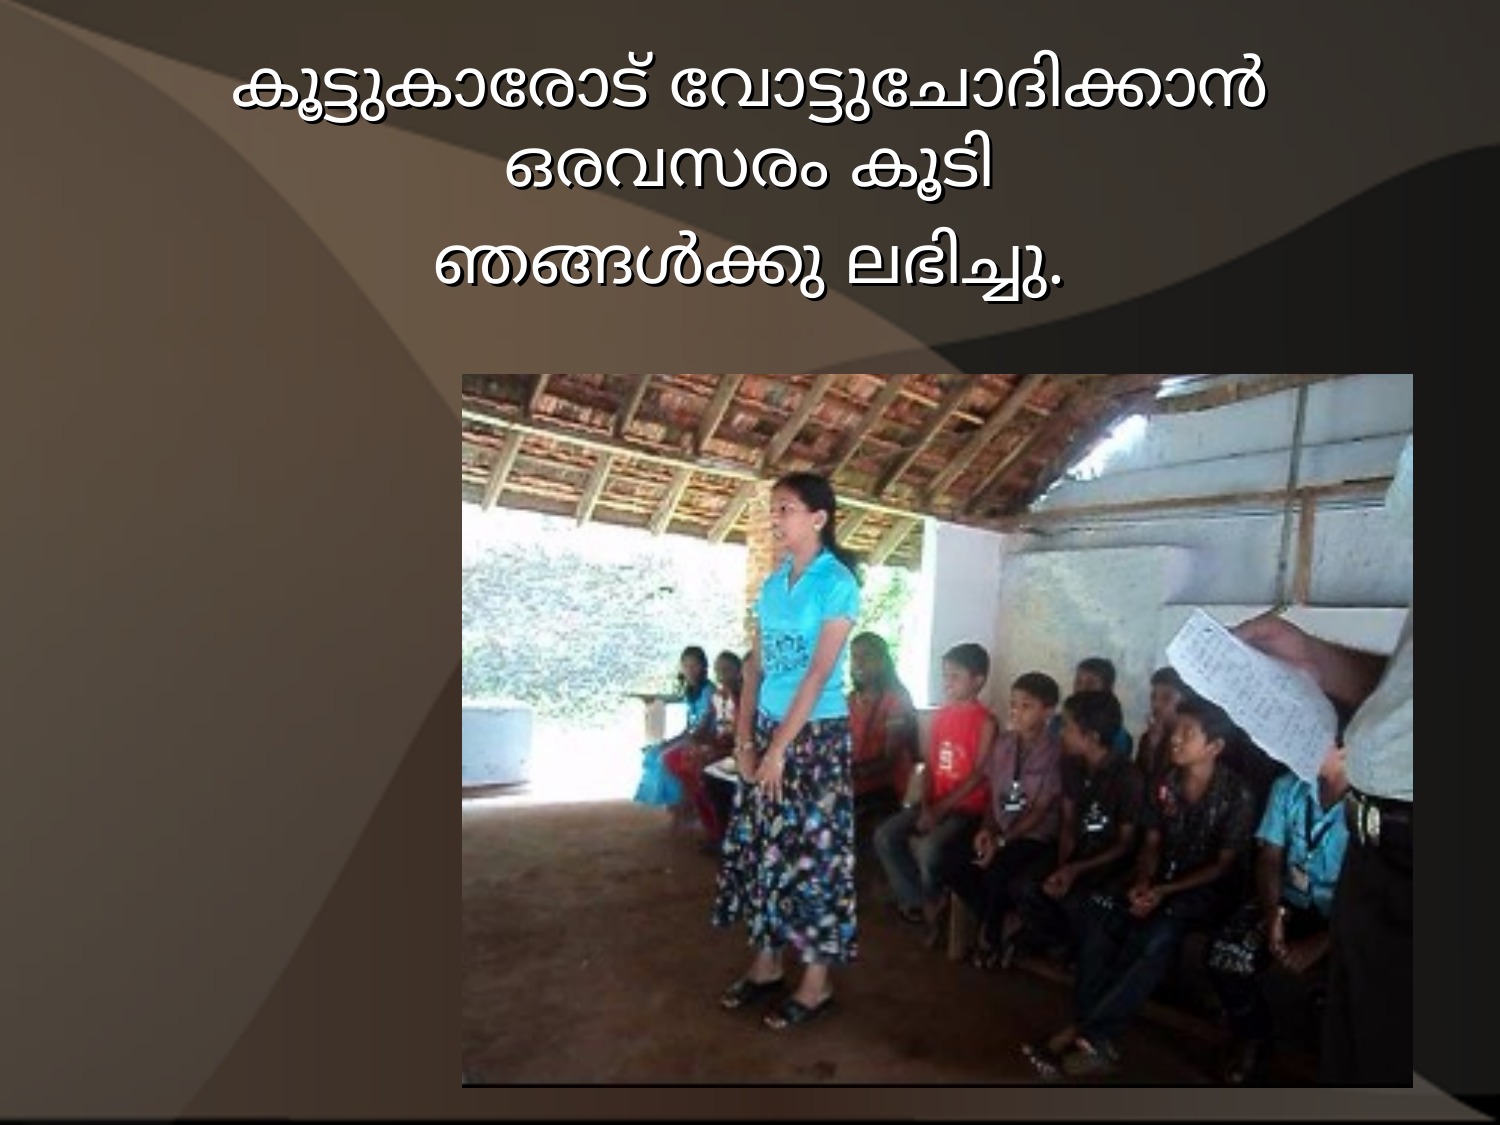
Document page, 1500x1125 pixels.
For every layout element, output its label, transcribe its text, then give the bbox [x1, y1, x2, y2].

picture [0, 0, 1500, 1125]
text_box കൂട്ടുകാരോട് വോട്ടുചോദിക്കാന്‍ ഒരവസരം കൂടി ഞങ്ങള്‍ക്കു ലഭിച്ചു. [75, 5, 1426, 331]
